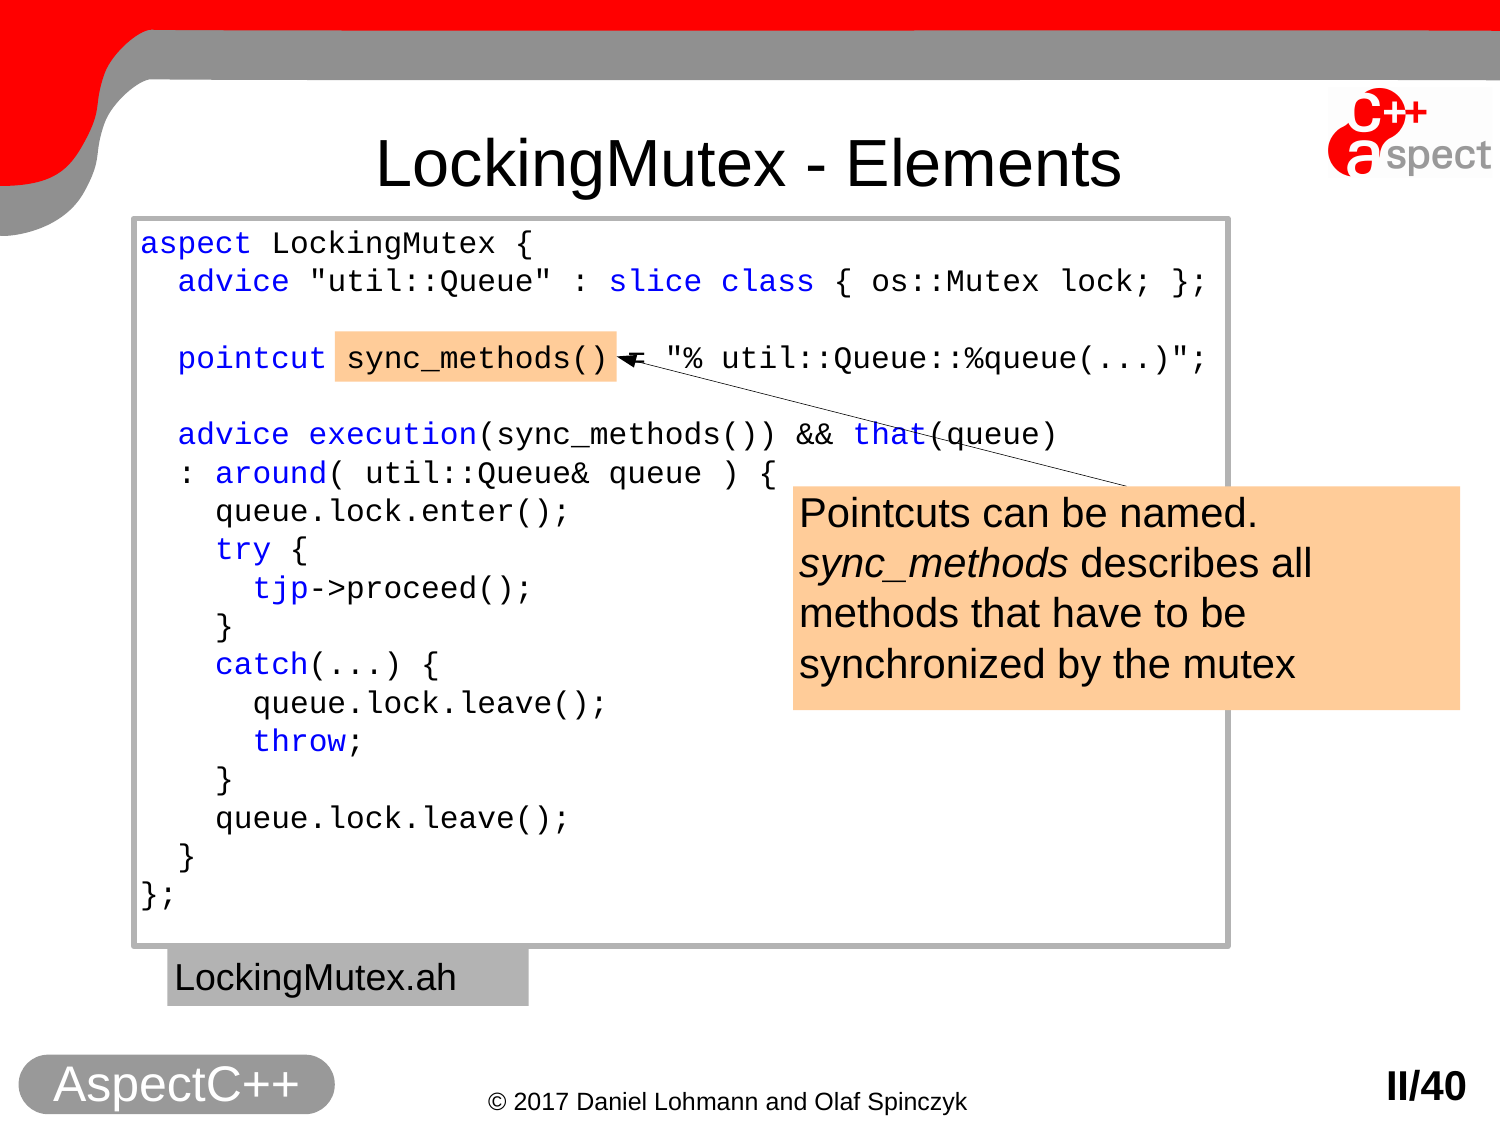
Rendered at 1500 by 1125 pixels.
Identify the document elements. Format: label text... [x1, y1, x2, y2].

title LockingMutex - Elements [112, 98, 1388, 223]
text_box Pointcuts can be named. sync_methods describes all methods that have to be synchronized by the mutex [793, 486, 1461, 711]
text_box aspect LockingMutex { advice "util::Queue" : slice class { os::Mutex lock; }; pointcut sync_methods() = "% util::Queue::%queue(...)"; advice execution(sync_methods()) && that(queue) : around( util::Queue& queue ) { queue.lock.enter(); try { tjp->proceed(); } catch(...) { queue.lock.leave(); throw; } queue.lock.leave(); } }; [133, 218, 1228, 947]
text_box LockingMutex.ah [167, 946, 529, 1003]
